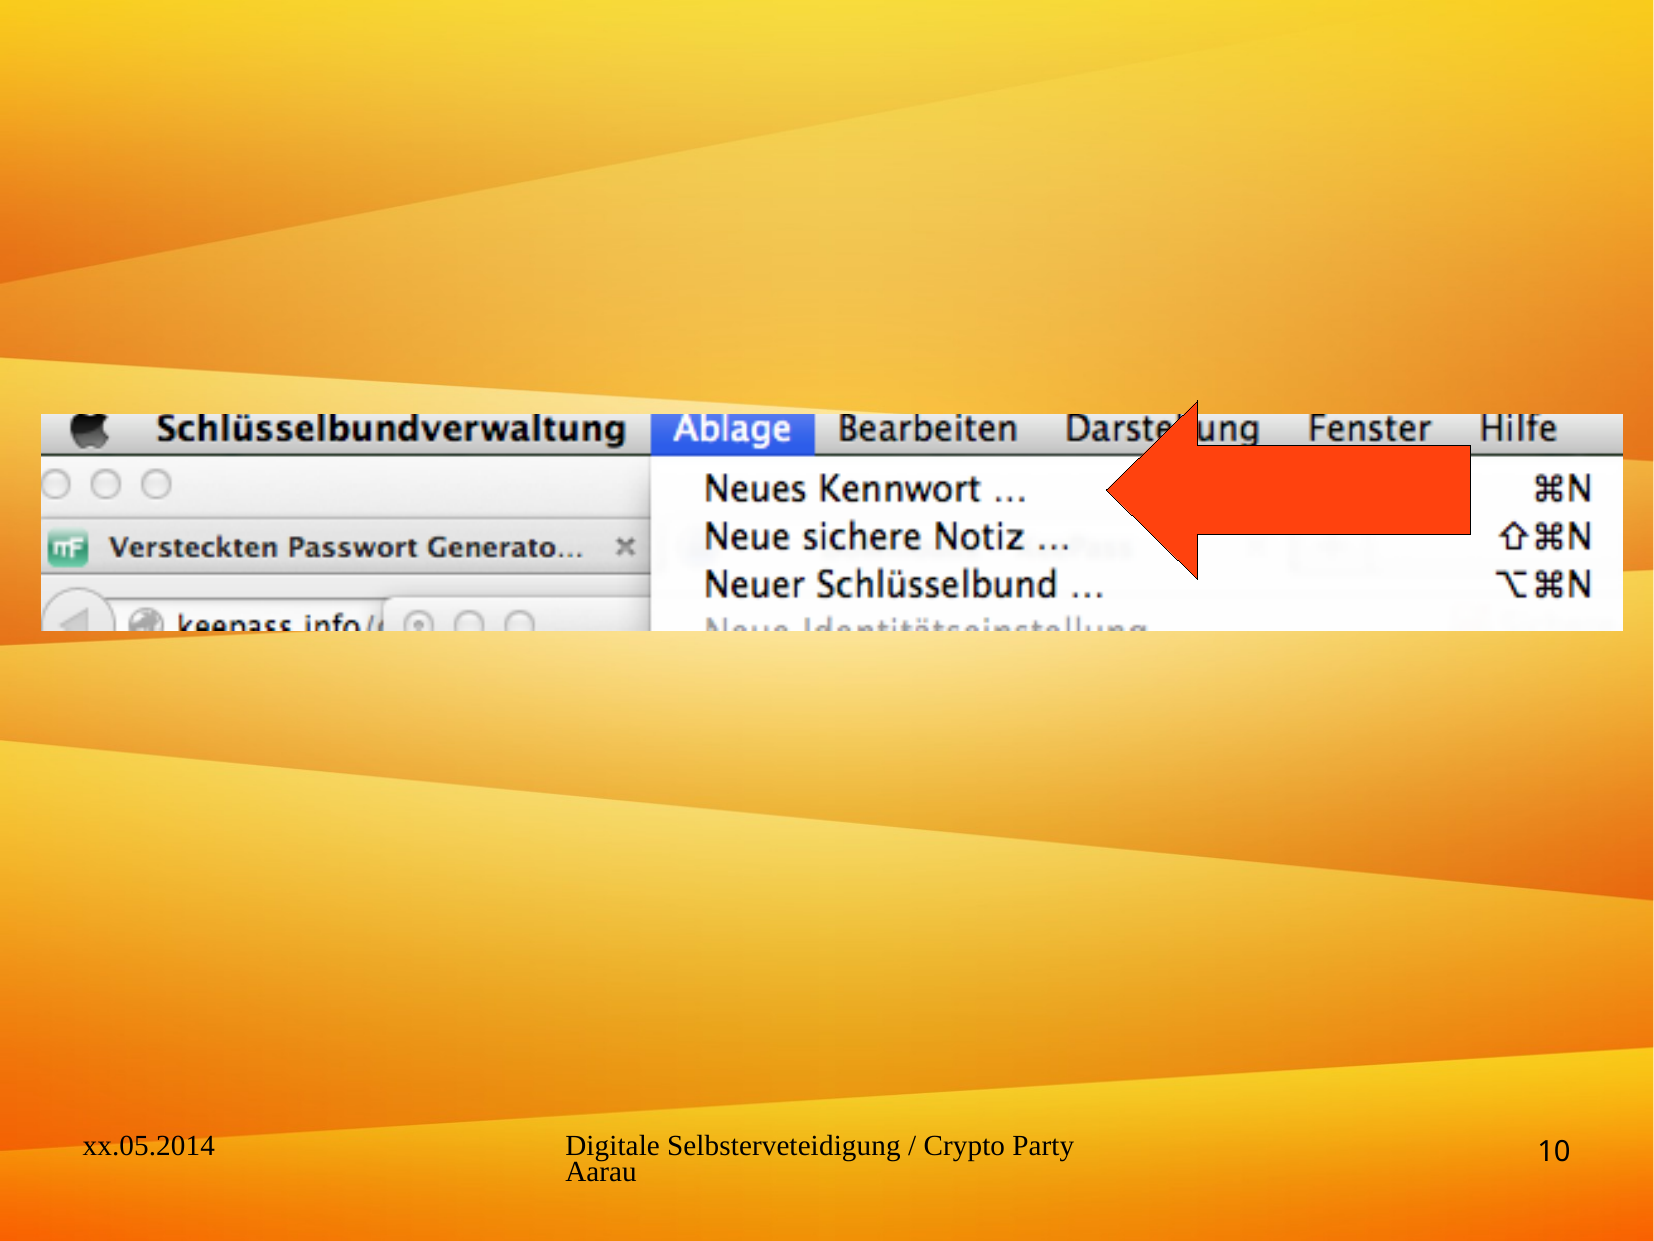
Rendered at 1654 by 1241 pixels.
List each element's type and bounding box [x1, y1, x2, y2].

picture [0, 0, 1654, 1241]
text_box [1106, 400, 1471, 580]
